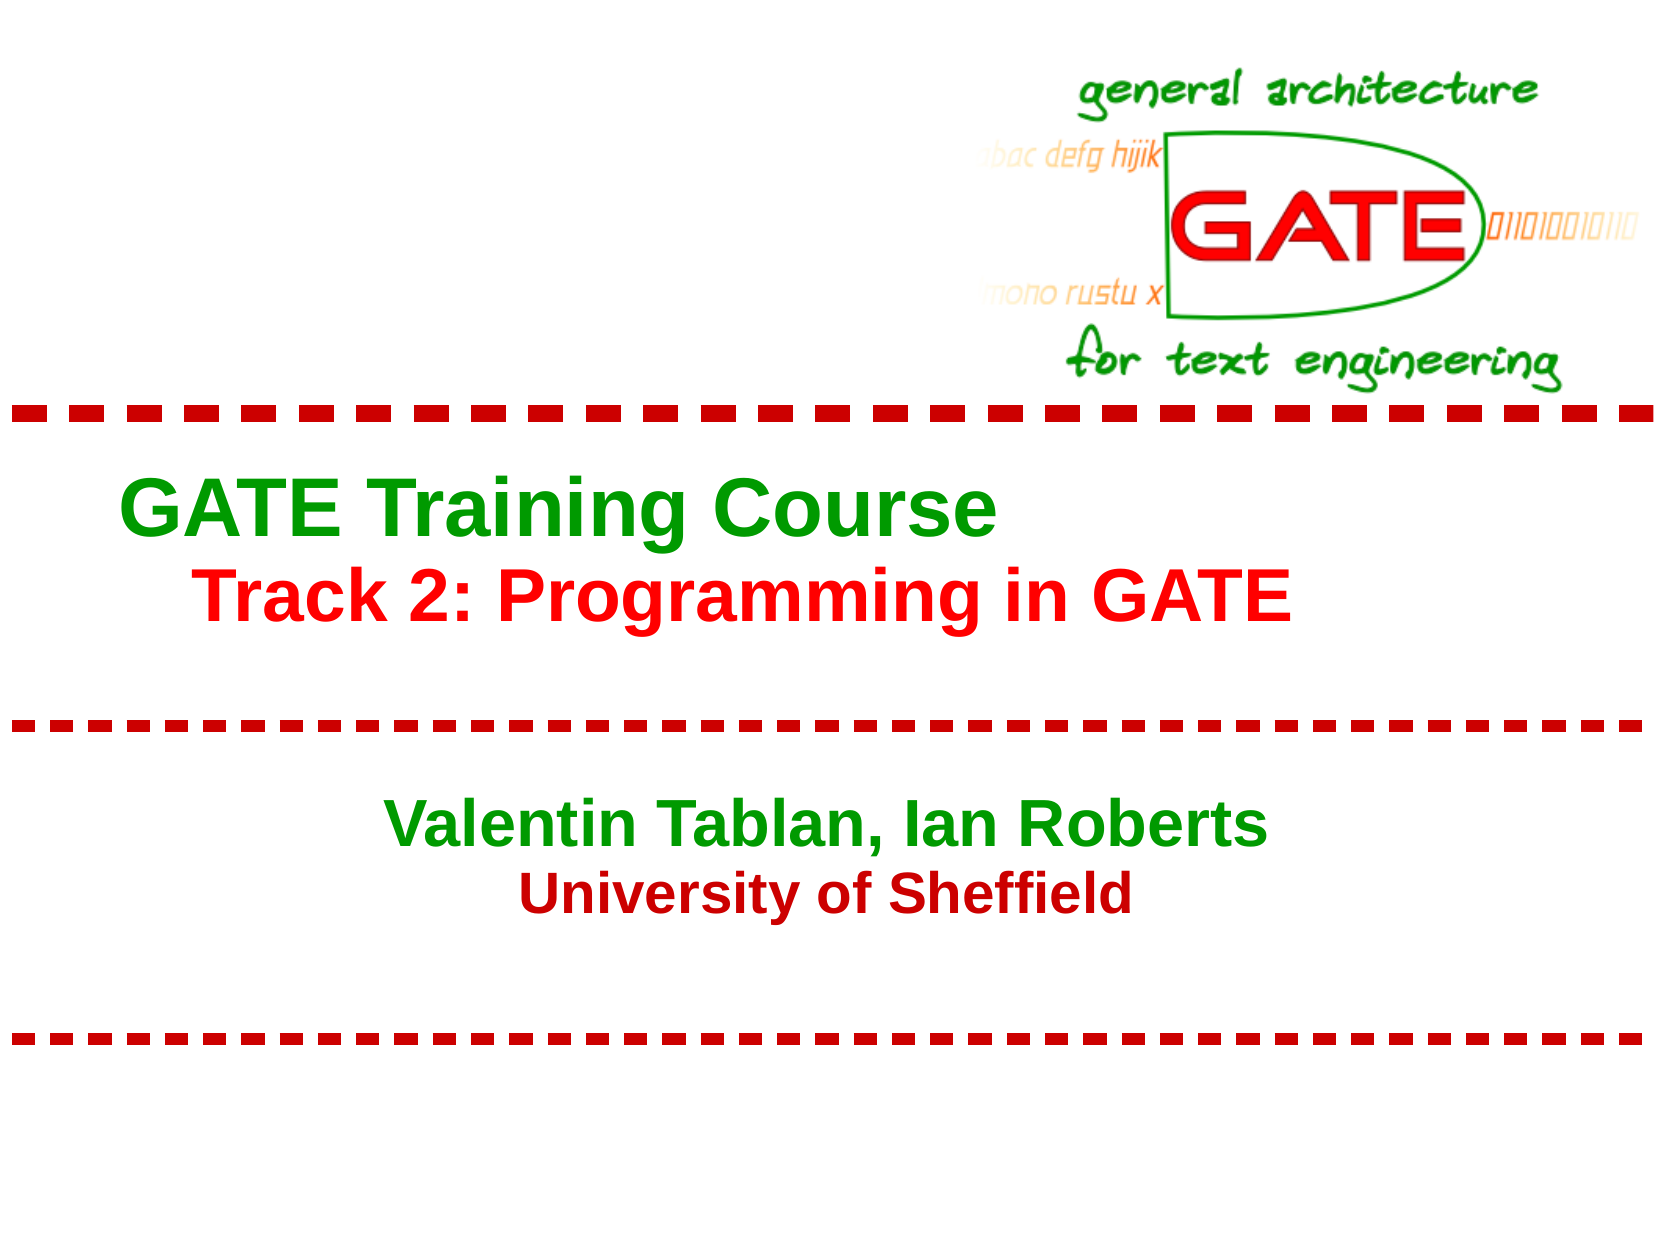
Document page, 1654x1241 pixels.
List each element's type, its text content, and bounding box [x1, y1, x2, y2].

title GATE Training Course Track 2: Programming in GATE [118, 453, 1571, 646]
title Valentin Tablan, Ian Roberts University of Sheffield [115, 760, 1539, 953]
picture [974, 29, 1641, 441]
